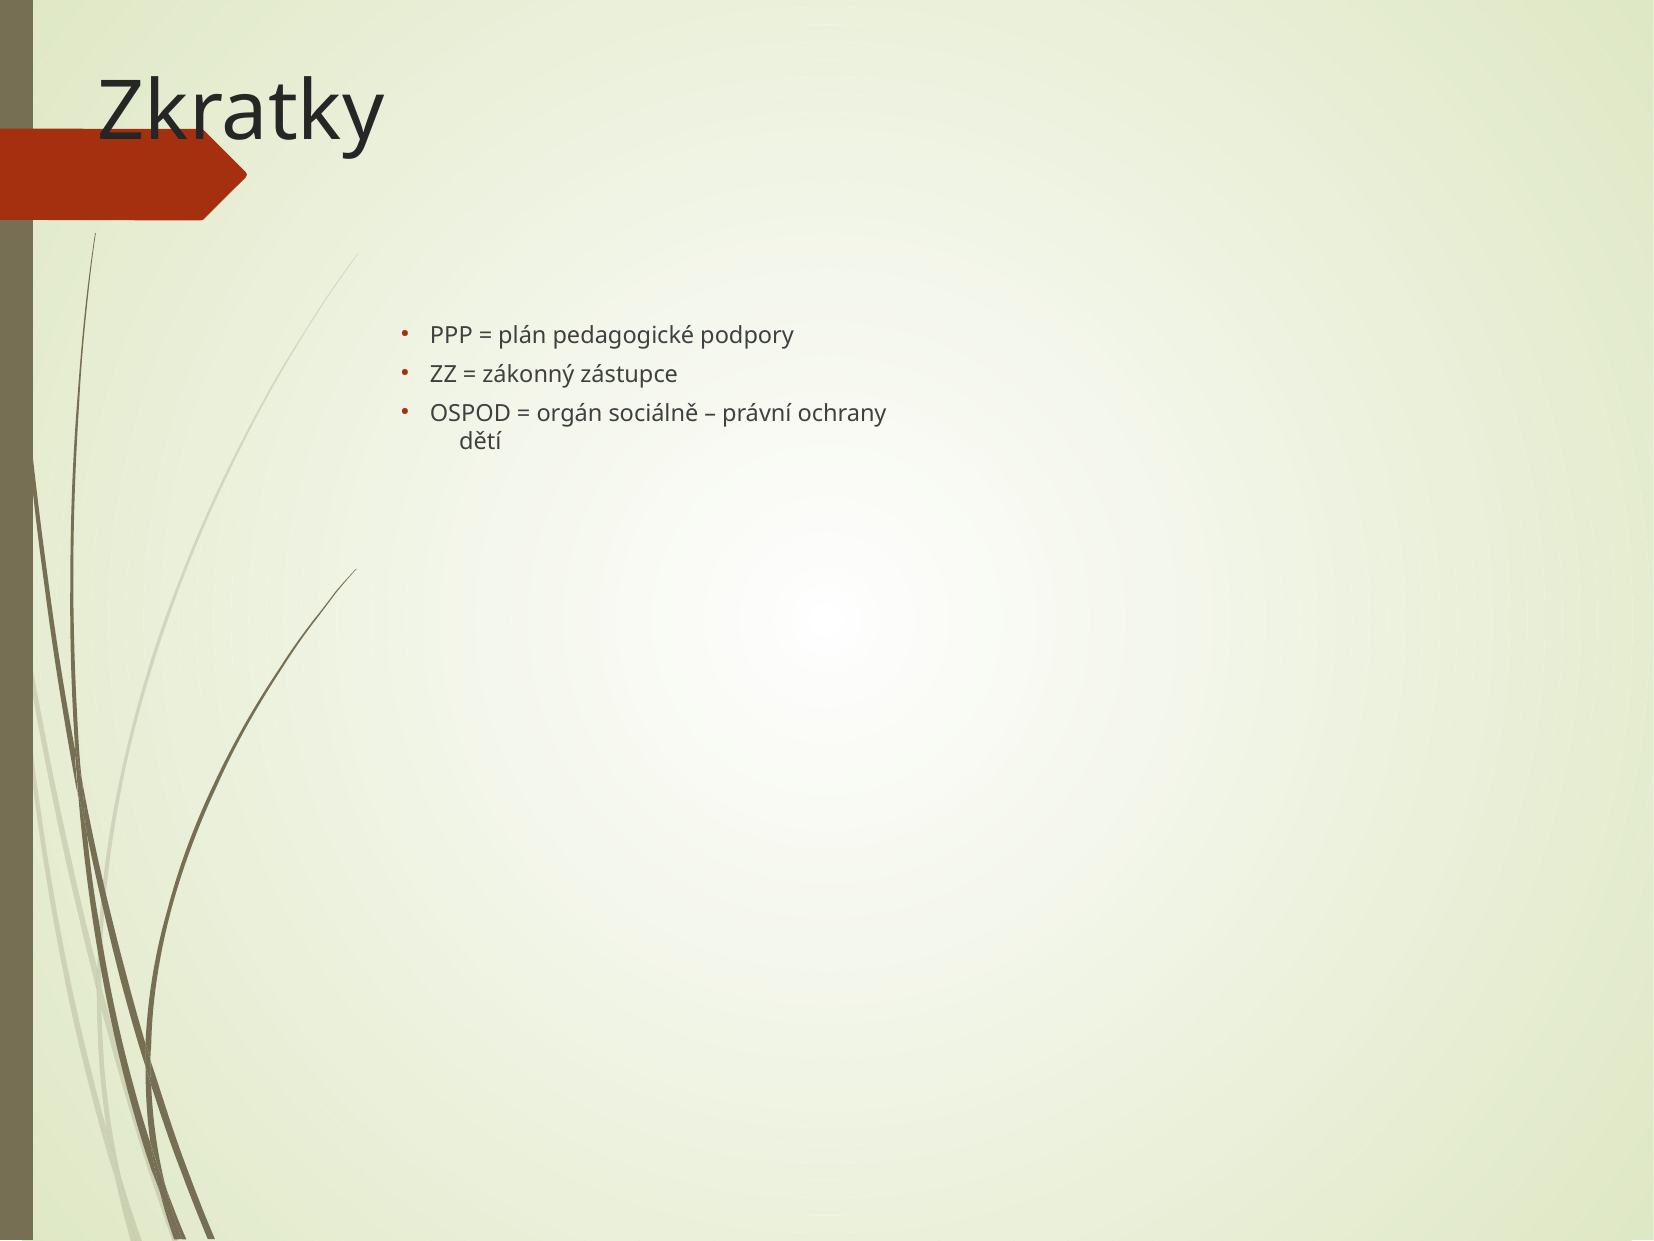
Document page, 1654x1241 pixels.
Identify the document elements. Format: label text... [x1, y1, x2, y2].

title Zkratky [0, 49, 1489, 257]
list PPP = plán pedagogické podpory ZZ = zákonný zástupce OSPOD = orgán sociálně – právní ochrany dětí [0, 290, 1489, 1010]
